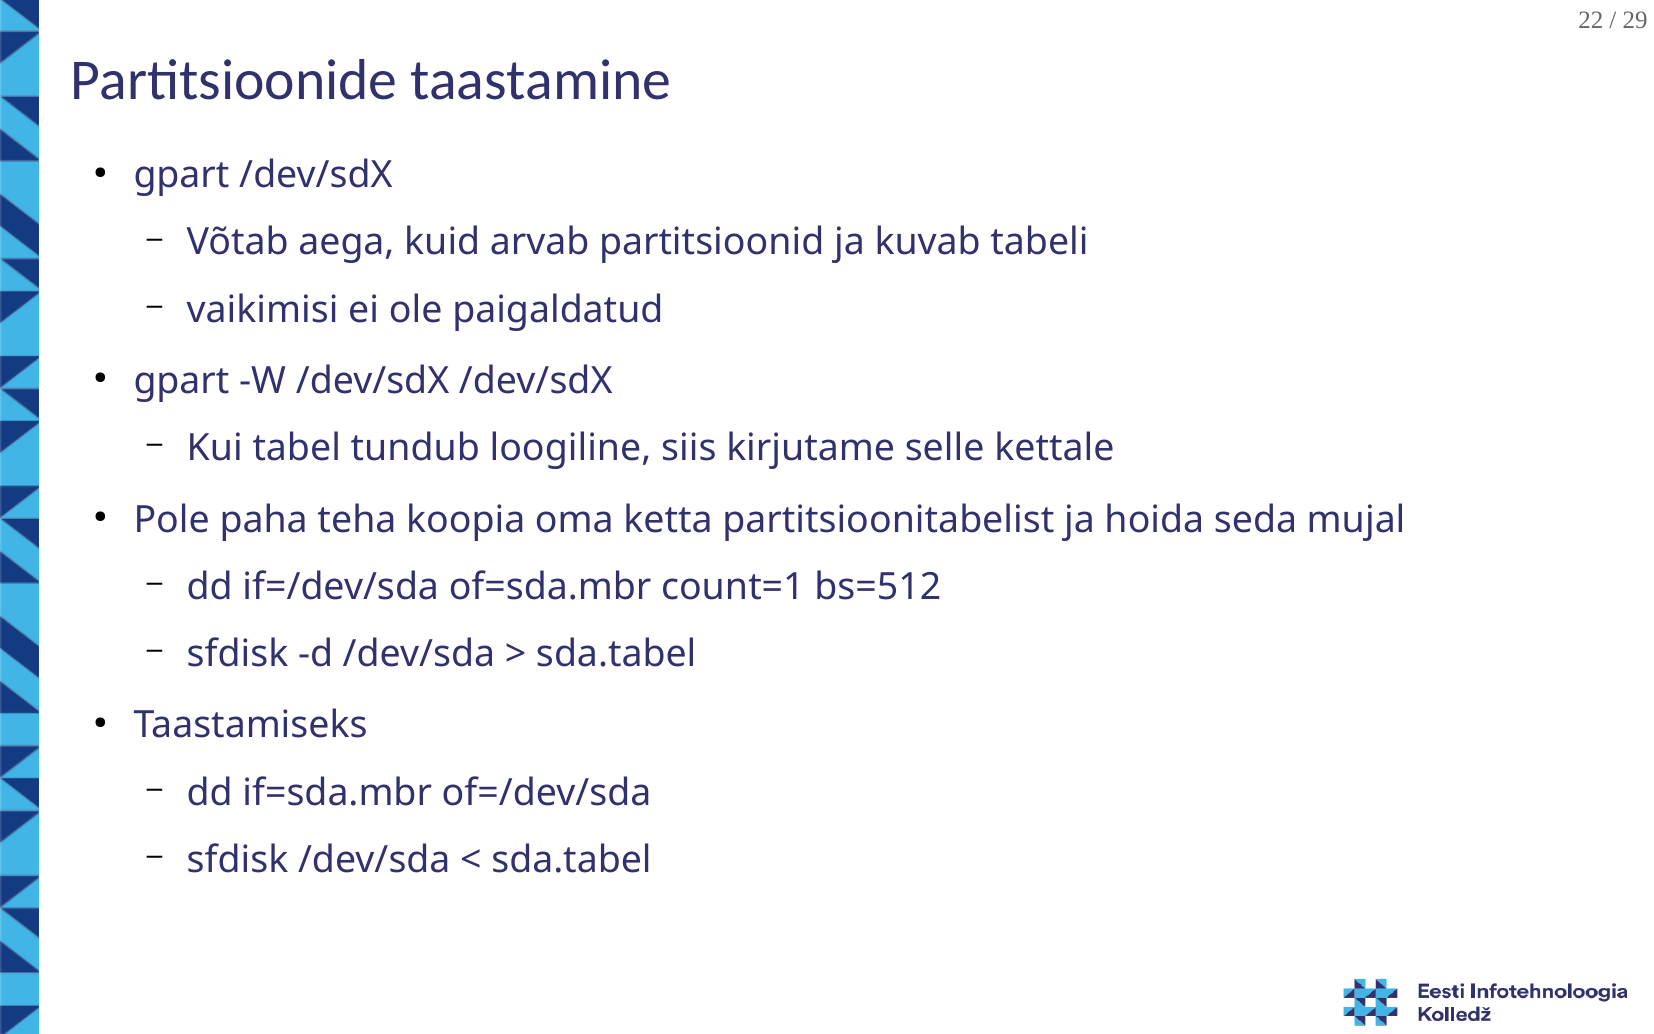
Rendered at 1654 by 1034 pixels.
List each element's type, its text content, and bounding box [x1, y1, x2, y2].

list gpart /dev/sdX Võtab aega, kuid arvab partitsioonid ja kuvab tabeli vaikimisi ei ole paigaldatud gpart -W /dev/sdX /dev/sdX Kui tabel tundub loogiline, siis kirjutame selle kettale Pole paha teha koopia oma ketta partitsioonitabelist ja hoida seda mujal dd if=/dev/sda of=sda.mbr count=1 bs=512 sfdisk -d /dev/sda > sda.tabel Taastamiseks dd if=sda.mbr of=/dev/sda sfdisk /dev/sda < sda.tabel [80, 147, 1536, 891]
title Partitsioonide taastamine [70, 41, 1630, 130]
